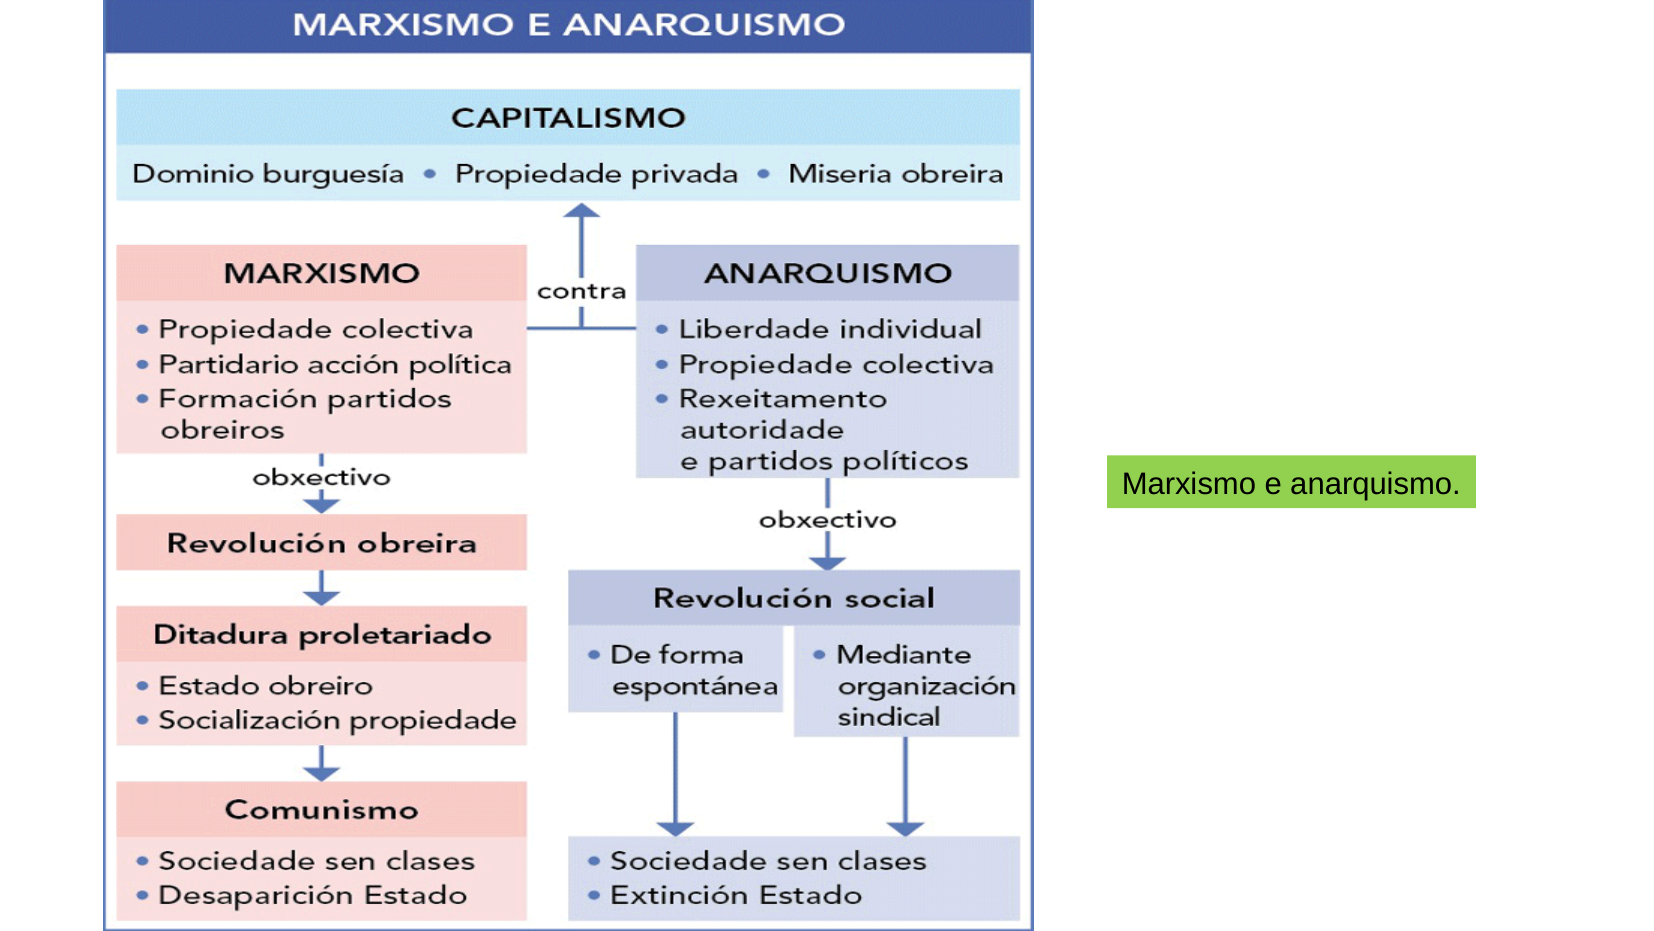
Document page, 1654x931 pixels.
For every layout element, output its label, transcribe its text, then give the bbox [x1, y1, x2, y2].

text_box Marxismo e anarquismo. [1107, 455, 1476, 509]
picture [103, 0, 1034, 931]
